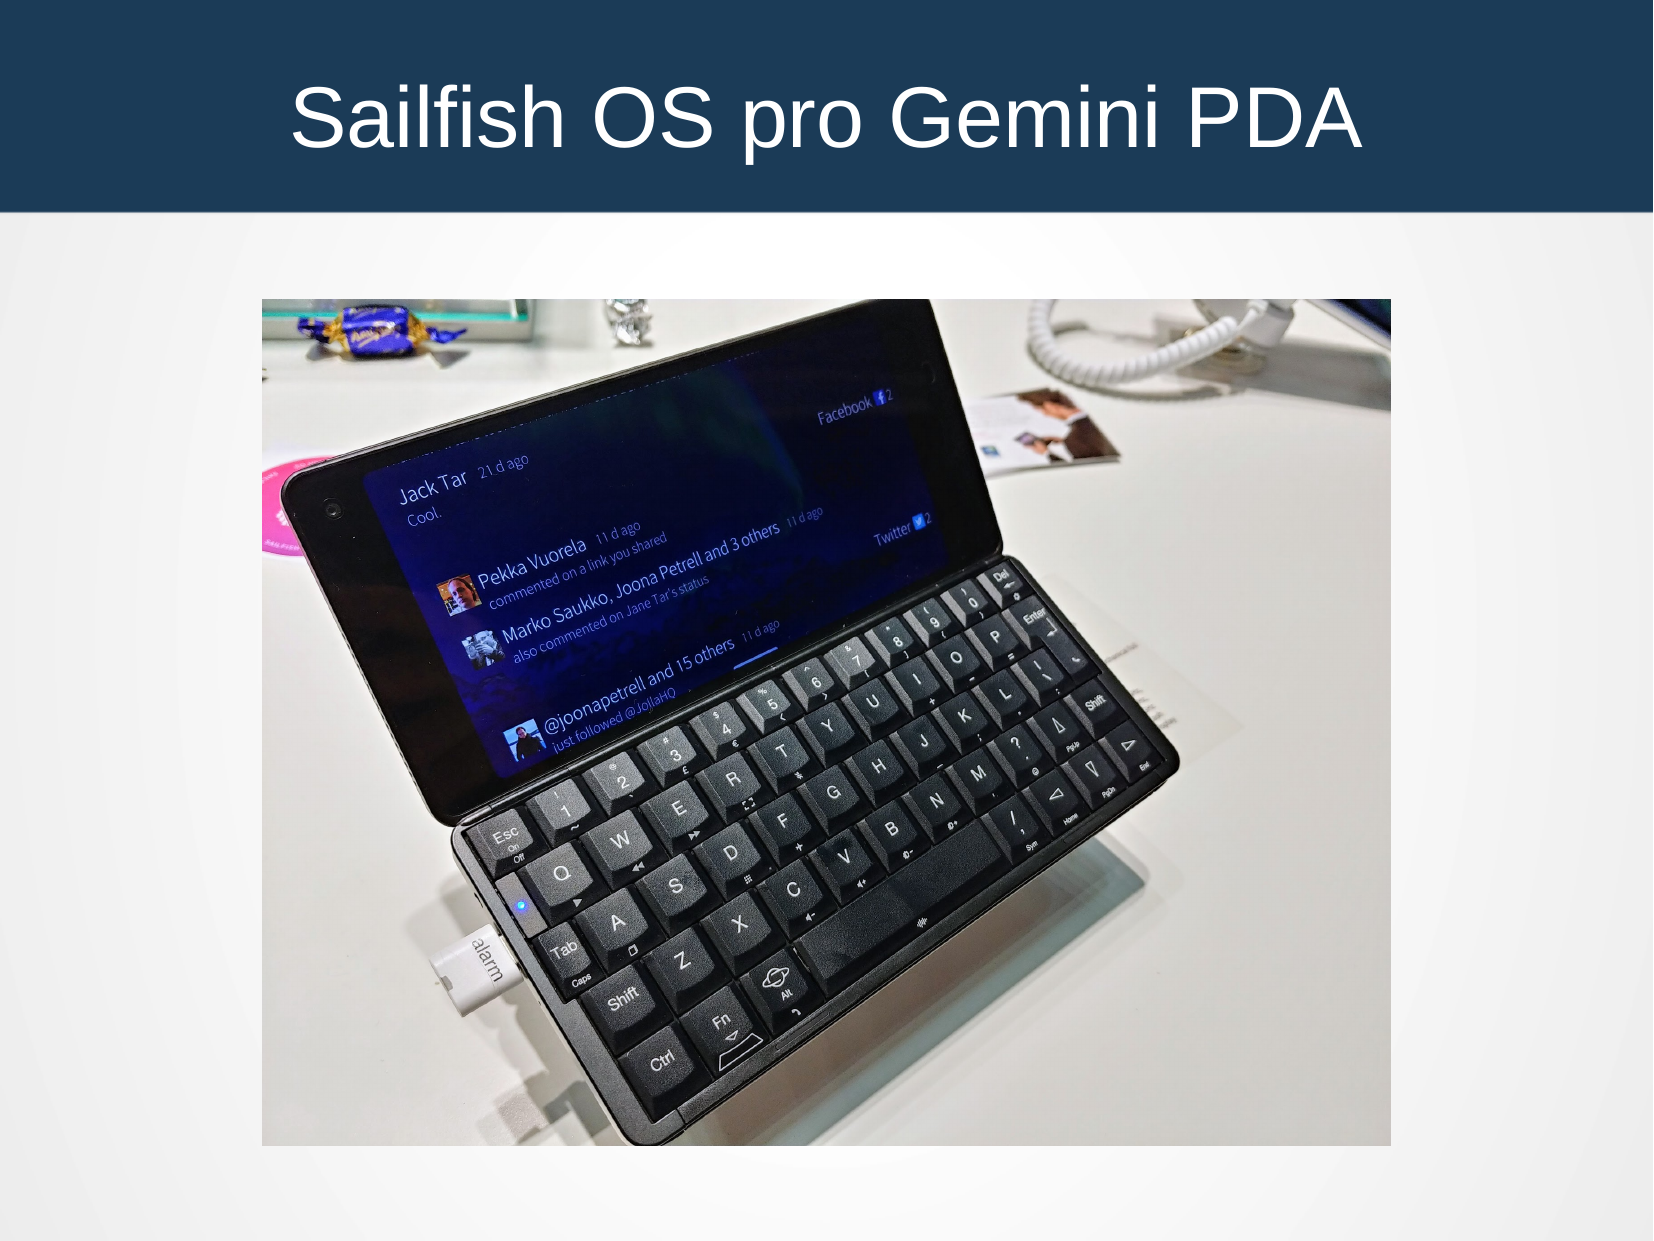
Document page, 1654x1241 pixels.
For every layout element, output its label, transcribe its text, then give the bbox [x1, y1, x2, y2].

picture [0, 0, 1653, 1241]
title Sailfish OS pro Gemini PDA [82, 47, 1571, 189]
